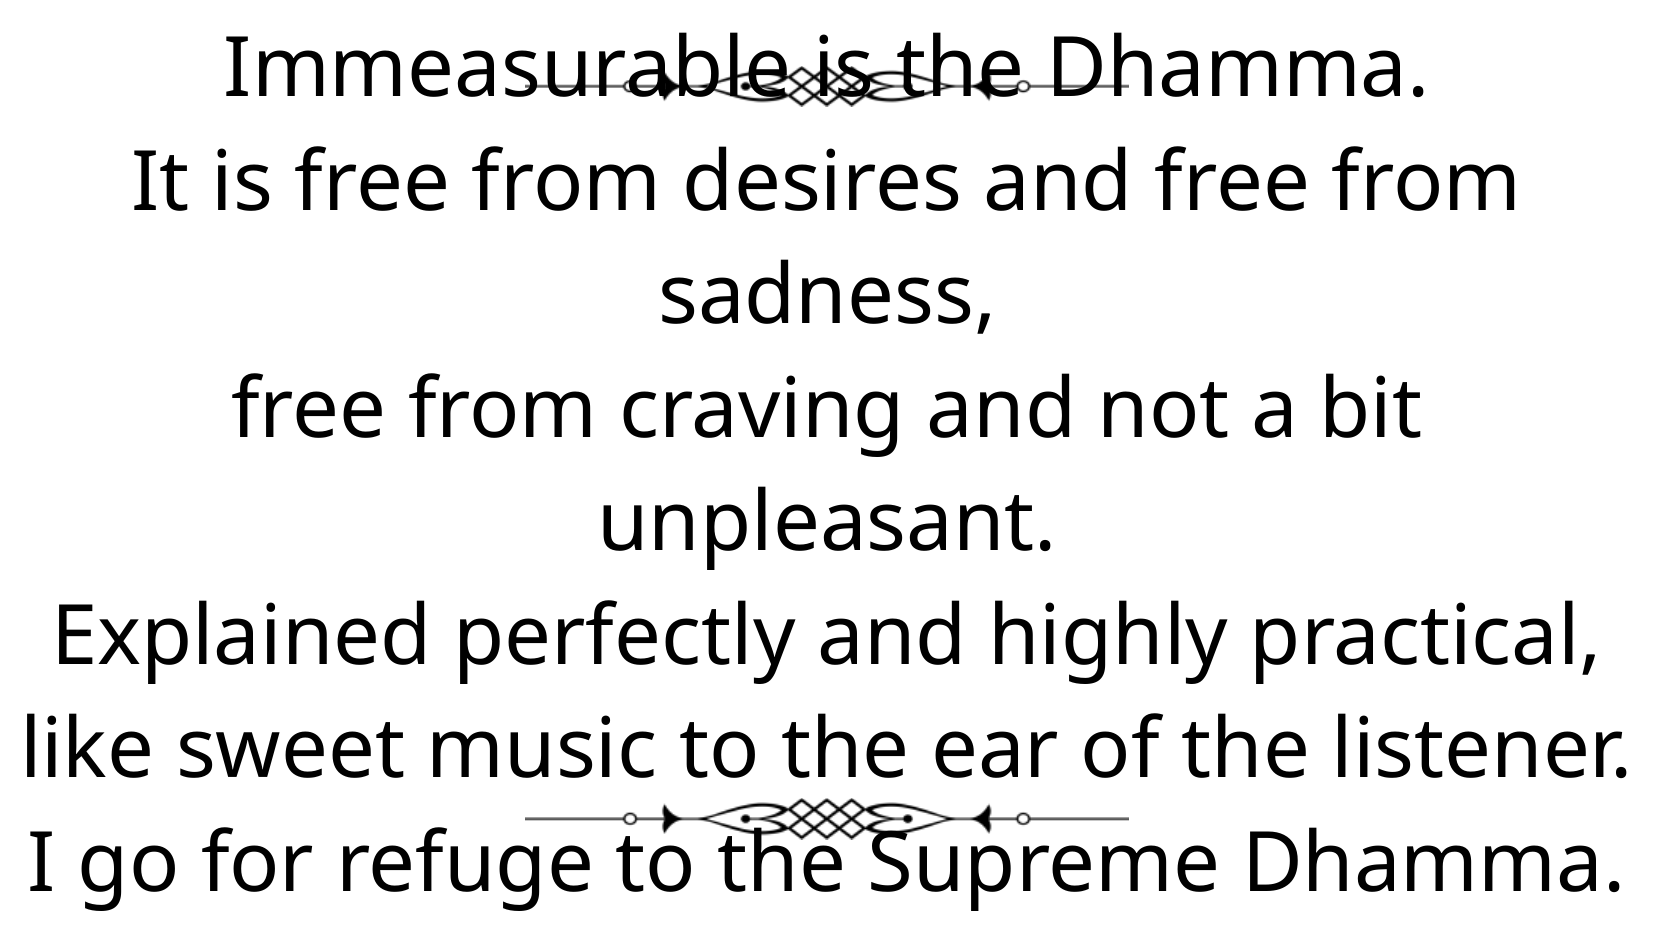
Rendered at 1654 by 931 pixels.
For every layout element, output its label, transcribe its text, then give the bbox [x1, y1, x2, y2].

picture [525, 66, 1129, 107]
picture [525, 798, 1129, 840]
subtitle Immeasurable is the Dhamma. It is free from desires and free from sadness, free from craving and not a bit unpleasant. Explained perfectly and highly practical, like sweet music to the ear of the listener. I go for refuge to the Supreme Dhamma. [14, 99, 1641, 824]
